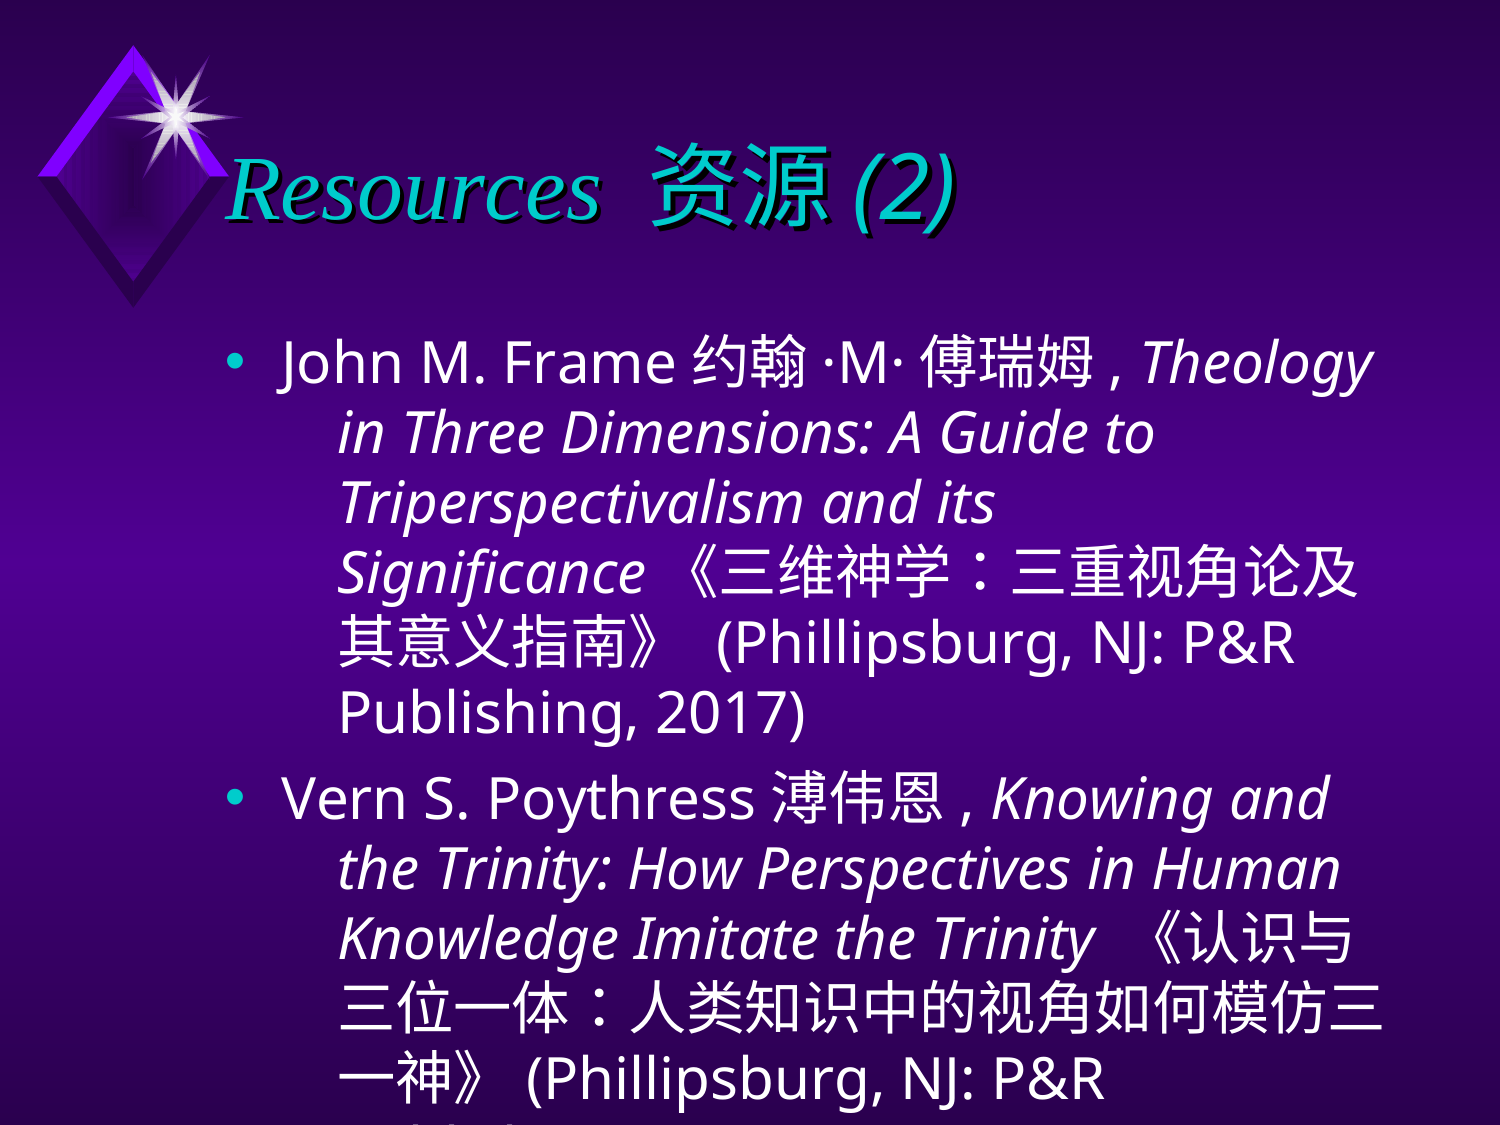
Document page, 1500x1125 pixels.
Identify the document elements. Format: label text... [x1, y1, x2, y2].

list John M. Frame约翰·M·傅瑞姆, Theology in Three Dimensions: A Guide to Triperspectivalism and its Significance《三维神学：三重视角论及其意义指南》 (Phillipsburg, NJ: P&R Publishing, 2017) Vern S. Poythress溥伟恩, Knowing and the Trinity: How Perspectives in Human Knowledge Imitate the Trinity 《认识与三位一体：人类知识中的视角如何模仿三一神》(Phillipsburg, NJ: P&R Publishing, 2018) [112, 324, 1388, 978]
title Resources 资源(2) [224, 65, 1388, 301]
